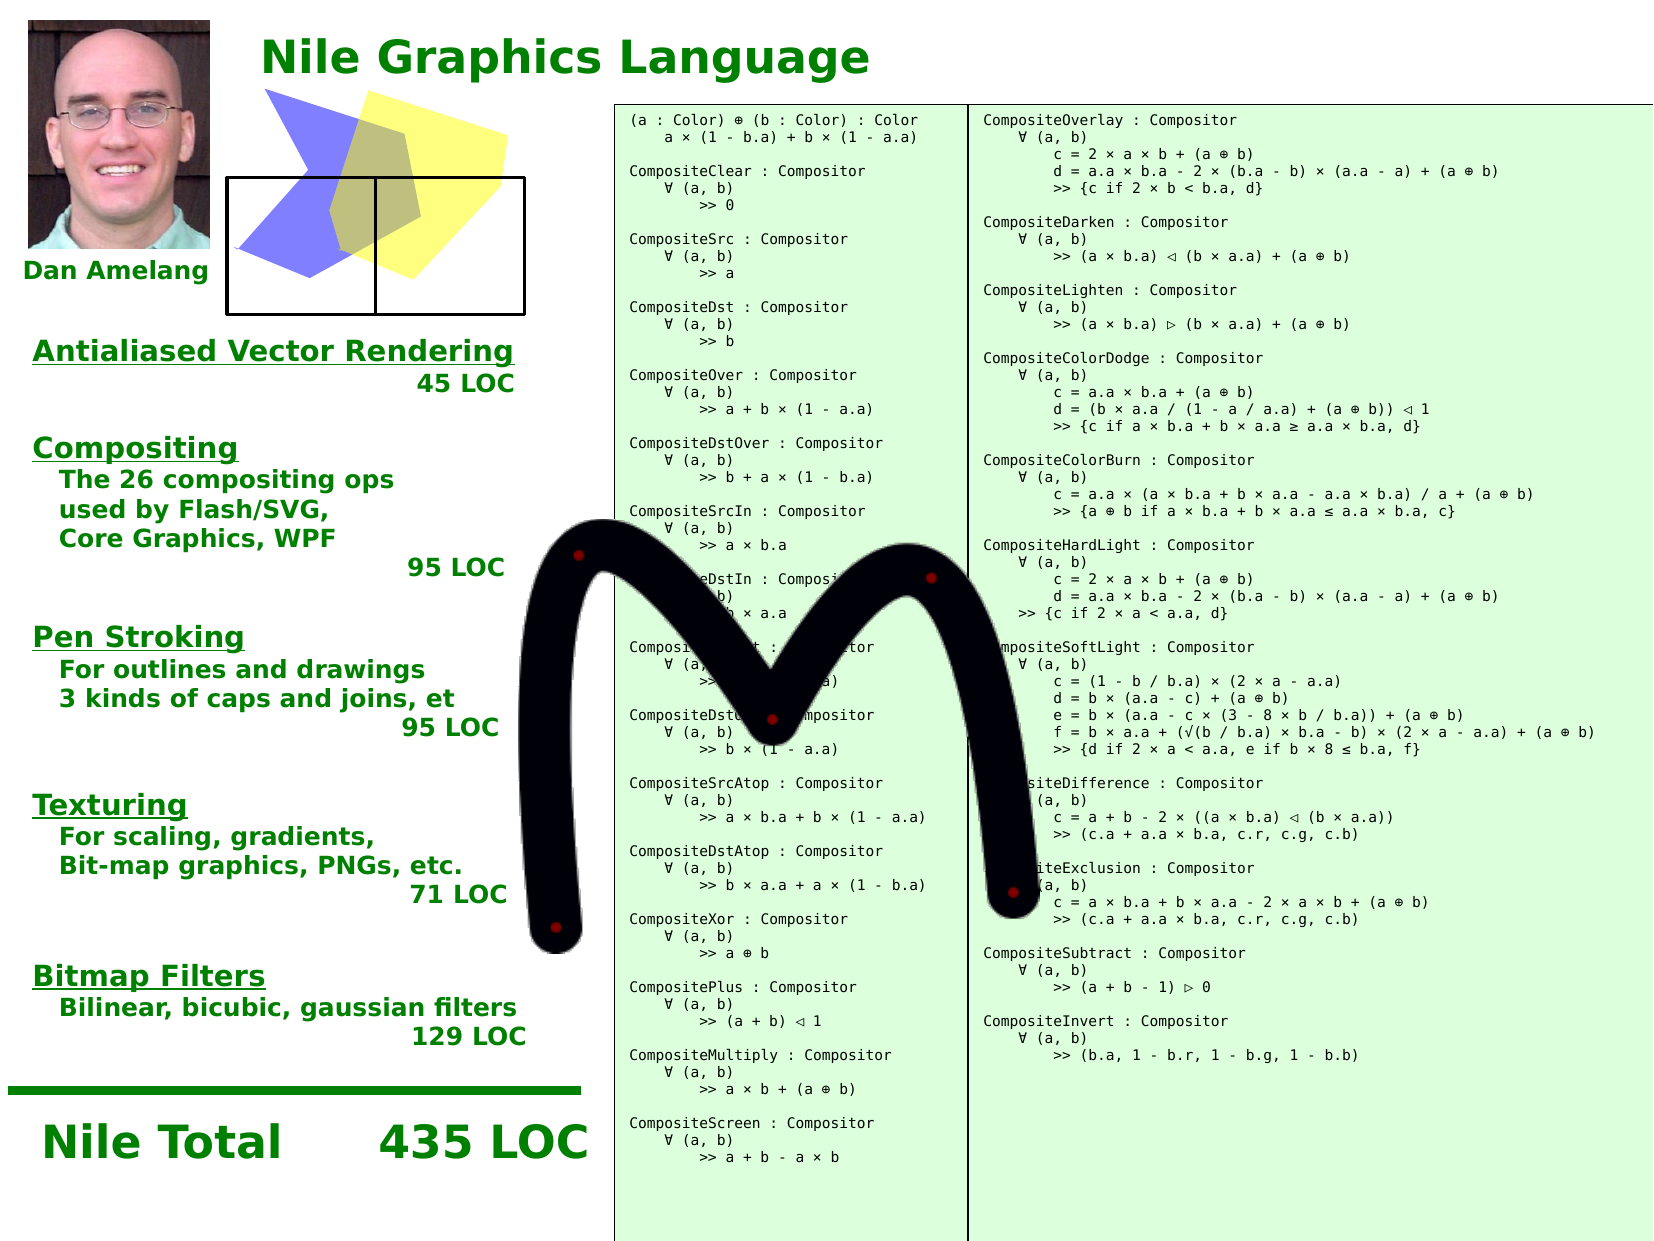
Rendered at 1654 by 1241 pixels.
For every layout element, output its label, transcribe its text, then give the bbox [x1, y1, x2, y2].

text_box (a : Color) ⊕ (b : Color) : Color a × (1 - b.a) + b × (1 - a.a) CompositeClear : Compositor ∀ (a, b) >> 0 CompositeSrc : Compositor ∀ (a, b) >> a CompositeDst : Compositor ∀ (a, b) >> b CompositeOver : Compositor ∀ (a, b) >> a + b × (1 - a.a) CompositeDstOver : Compositor ∀ (a, b) >> b + a × (1 - b.a) CompositeSrcIn : Compositor ∀ (a, b) >> a × b.a CompositeDstIn : Compositor ∀ (a, b) >> b × a.a CompositeSrcOut : Compositor ∀ (a, b) >> a × (1 - b.a) CompositeDstOut : Compositor ∀ (a, b) >> b × (1 - a.a) CompositeSrcAtop : Compositor ∀ (a, b) >> a × b.a + b × (1 - a.a) CompositeDstAtop : Compositor ∀ (a, b) >> b × a.a + a × (1 - b.a) CompositeXor : Compositor ∀ (a, b) >> a ⊕ b CompositePlus : Compositor ∀ (a, b) >> (a + b) ◁ 1 CompositeMultiply : Compositor ∀ (a, b) >> a × b + (a ⊕ b) CompositeScreen : Compositor ∀ (a, b) >> a + b - a × b [614, 954, 968, 1241]
text_box Nile Total 435 LOC [26, 1109, 609, 1178]
text_box (a : Color) ⊕ (b : Color) : Color a × (1 - b.a) + b × (1 - a.a) CompositeClear : Compositor ∀ (a, b) >> 0 CompositeSrc : Compositor ∀ (a, b) >> a CompositeDst : Compositor ∀ (a, b) >> b CompositeOver : Compositor ∀ (a, b) >> a + b × (1 - a.a) CompositeDstOver : Compositor ∀ (a, b) >> b + a × (1 - b.a) CompositeSrcIn : Compositor ∀ (a, b) >> a × b.a CompositeDstIn : Compositor ∀ (a, b) >> b × a.a CompositeSrcOut : Compositor ∀ (a, b) >> a × (1 - b.a) CompositeDstOut : Compositor ∀ (a, b) >> b × (1 - a.a) CompositeSrcAtop : Compositor ∀ (a, b) >> a × b.a + b × (1 - a.a) CompositeDstAtop : Compositor ∀ (a, b) >> b × a.a + a × (1 - b.a) CompositeXor : Compositor ∀ (a, b) >> a ⊕ b CompositePlus : Compositor ∀ (a, b) >> (a + b) ◁ 1 CompositeMultiply : Compositor ∀ (a, b) >> a × b + (a ⊕ b) CompositeScreen : Compositor ∀ (a, b) >> a + b - a × b [614, 104, 968, 519]
text_box Pen Stroking For outlines and drawings 3 kinds of caps and joins, et 95 LOC [17, 613, 518, 751]
text_box [377, 179, 502, 280]
text_box Antialiased Vector Rendering 45 LOC [17, 327, 546, 435]
text_box Nile Graphics Language [245, 23, 975, 92]
text_box Dan Amelang [7, 249, 230, 294]
picture [28, 20, 210, 249]
text_box [264, 88, 509, 176]
text_box Texturing For scaling, gradients, Bit-map graphics, PNGs, etc. 71 LOC [17, 780, 518, 918]
text_box Compositing The 26 compositing ops used by Flash/SVG, Core Graphics, WPF 95 LOC [17, 435, 521, 591]
text_box Bitmap Filters Bilinear, bicubic, gaussian filters 129 LOC [17, 951, 546, 1067]
picture [518, 519, 1040, 954]
text_box [233, 179, 374, 279]
text_box CompositeOverlay : Compositor ∀ (a, b) c = 2 × a × b + (a ⊕ b) d = a.a × b.a - 2 × (b.a - b) × (a.a - a) + (a ⊕ b) >> {c if 2 × b < b.a, d} CompositeDarken : Compositor ∀ (a, b) >> (a × b.a) ◁ (b × a.a) + (a ⊕ b) CompositeLighten : Compositor ∀ (a, b) >> (a × b.a) ▷ (b × a.a) + (a ⊕ b) CompositeColorDodge : Compositor ∀ (a, b) c = a.a × b.a + (a ⊕ b) d = (b × a.a / (1 - a / a.a) + (a ⊕ b)) ◁ 1 >> {c if a × b.a + b × a.a ≥ a.a × b.a, d} CompositeColorBurn : Compositor ∀ (a, b) c = a.a × (a × b.a + b × a.a - a.a × b.a) / a + (a ⊕ b) >> {a ⊕ b if a × b.a + b × a.a ≤ a.a × b.a, c} CompositeHardLight : Compositor ∀ (a, b) c = 2 × a × b + (a ⊕ b) d = a.a × b.a - 2 × (b.a - b) × (a.a - a) + (a ⊕ b) >> {c if 2 × a < a.a, d} CompositeSoftLight : Compositor ∀ (a, b) c = (1 - b / b.a) × (2 × a - a.a) d = b × (a.a - c) + (a ⊕ b) e = b × (a.a - c × (3 - 8 × b / b.a)) + (a ⊕ b) f = b × a.a + (√(b / b.a) × b.a - b) × (2 × a - a.a) + (a ⊕ b) >> {d if 2 × a < a.a, e if b × 8 ≤ b.a, f} CompositeDifference : Compositor ∀ (a, b) c = a + b - 2 × ((a × b.a) ◁ (b × a.a)) >> (c.a + a.a × b.a, c.r, c.g, c.b) CompositeExclusion : Compositor ∀ (a, b) c = a × b.a + b × a.a - 2 × a × b + (a ⊕ b) >> (c.a + a.a × b.a, c.r, c.g, c.b) CompositeSubtract : Compositor ∀ (a, b) >> (a + b - 1) ▷ 0 CompositeInvert : Compositor ∀ (a, b) >> (b.a, 1 - b.r, 1 - b.g, 1 - b.b) [968, 104, 1653, 1241]
